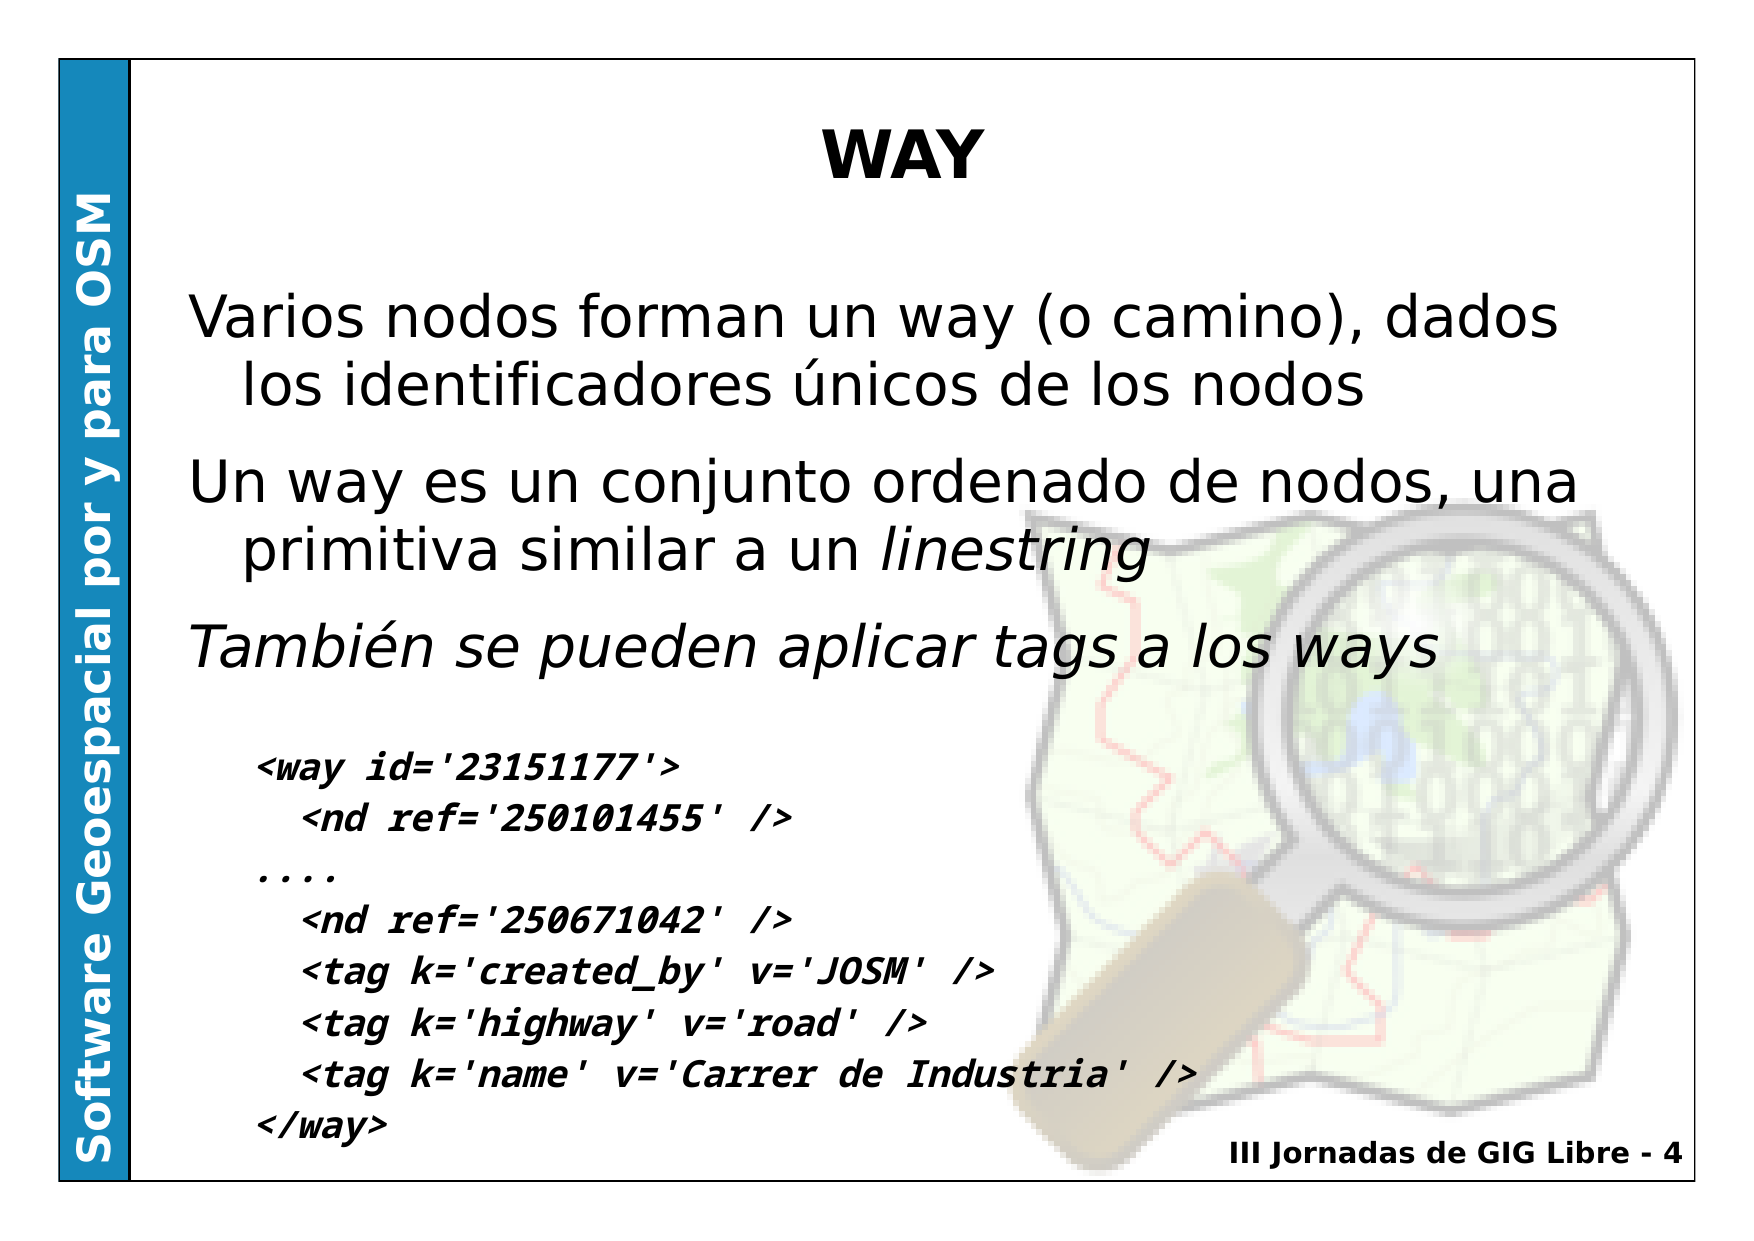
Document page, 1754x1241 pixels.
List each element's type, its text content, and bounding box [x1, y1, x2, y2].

title WAY [171, 103, 1634, 209]
list Varios nodos forman un way (o camino), dados los identificadores únicos de los nodos Un way es un conjunto ordenado de nodos, una primitiva similar a un linestring También se pueden aplicar tags a los ways [171, 283, 1634, 1063]
picture [996, 481, 1696, 1182]
text_box <way id='23151177'> <nd ref='250101455' /> .... <nd ref='250671042' /> <tag k='created_by' v='JOSM' /> <tag k='highway' v='road' /> <tag k='name' v='Carrer de Industria' /> </way> [236, 733, 1522, 1147]
